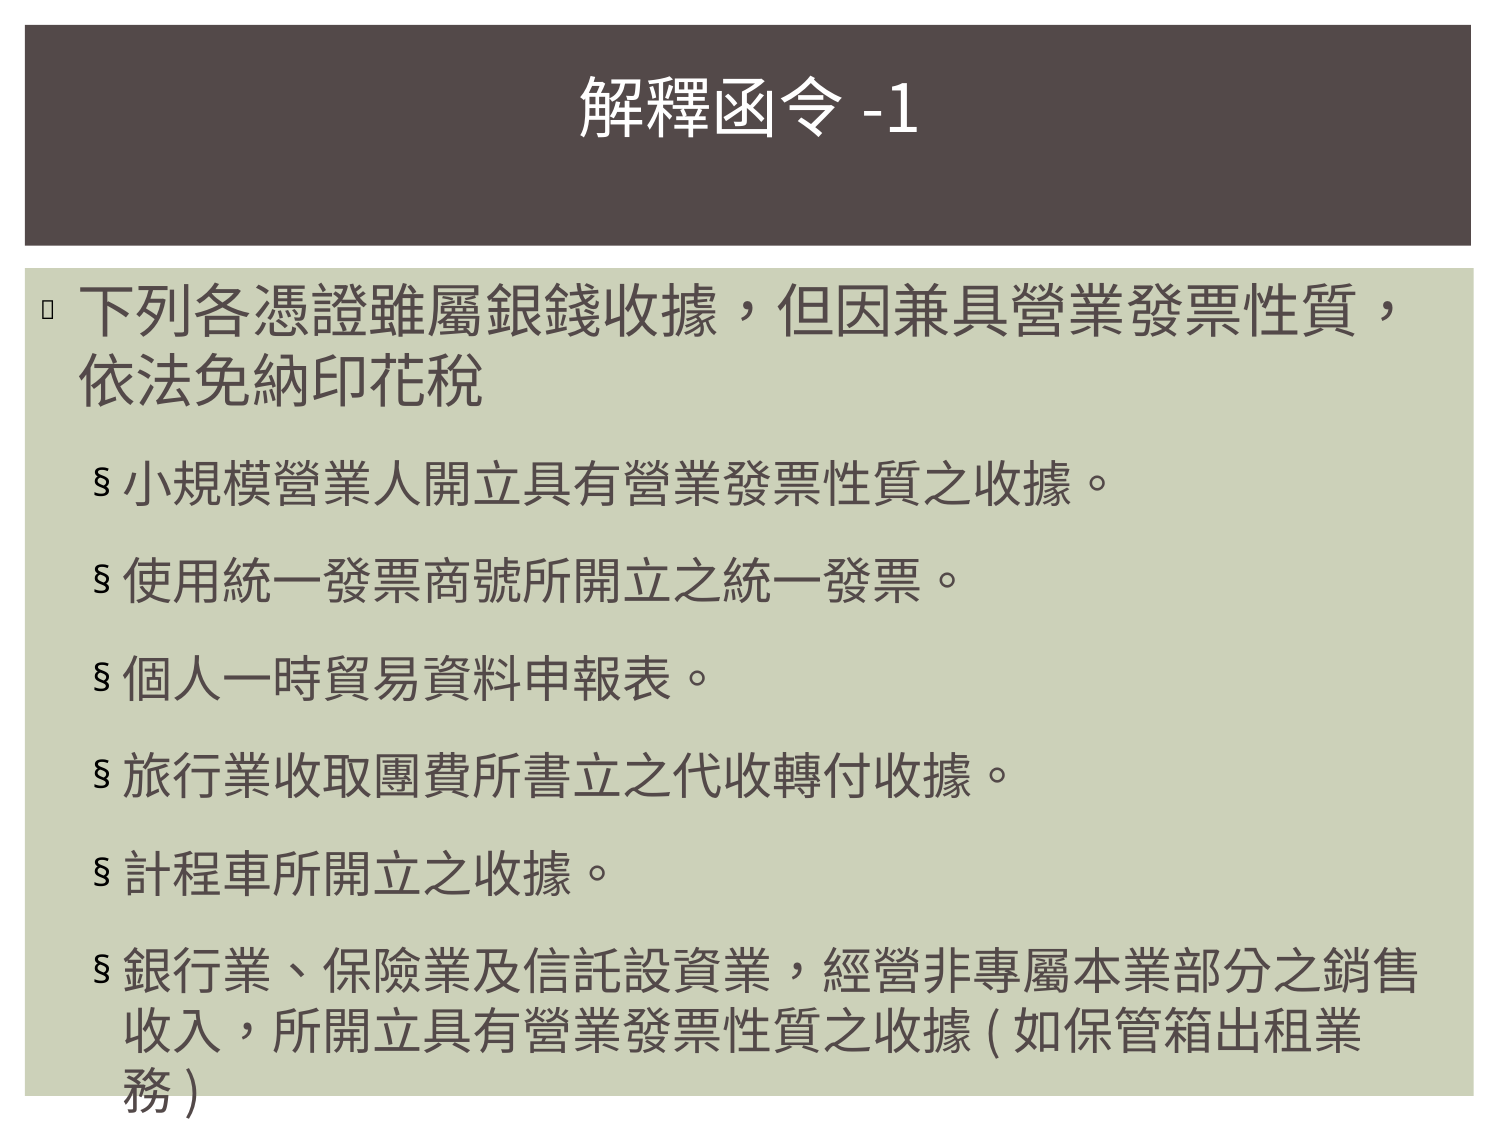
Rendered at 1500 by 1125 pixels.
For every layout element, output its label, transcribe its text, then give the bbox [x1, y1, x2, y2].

title 解釋函令-1 [62, 58, 1438, 232]
list 下列各憑證雖屬銀錢收據，但因兼具營業發票性質，依法免納印花稅 小規模營業人開立具有營業發票性質之收據。 使用統一發票商號所開立之統一發票。 個人一時貿易資料申報表。 旅行業收取團費所書立之代收轉付收據。 計程車所開立之收據。 銀行業、保險業及信託設資業，經營非專屬本業部分之銷售收入，所開立具有營業發票性質之收據(如保管箱出租業務) [17, 267, 1447, 1056]
